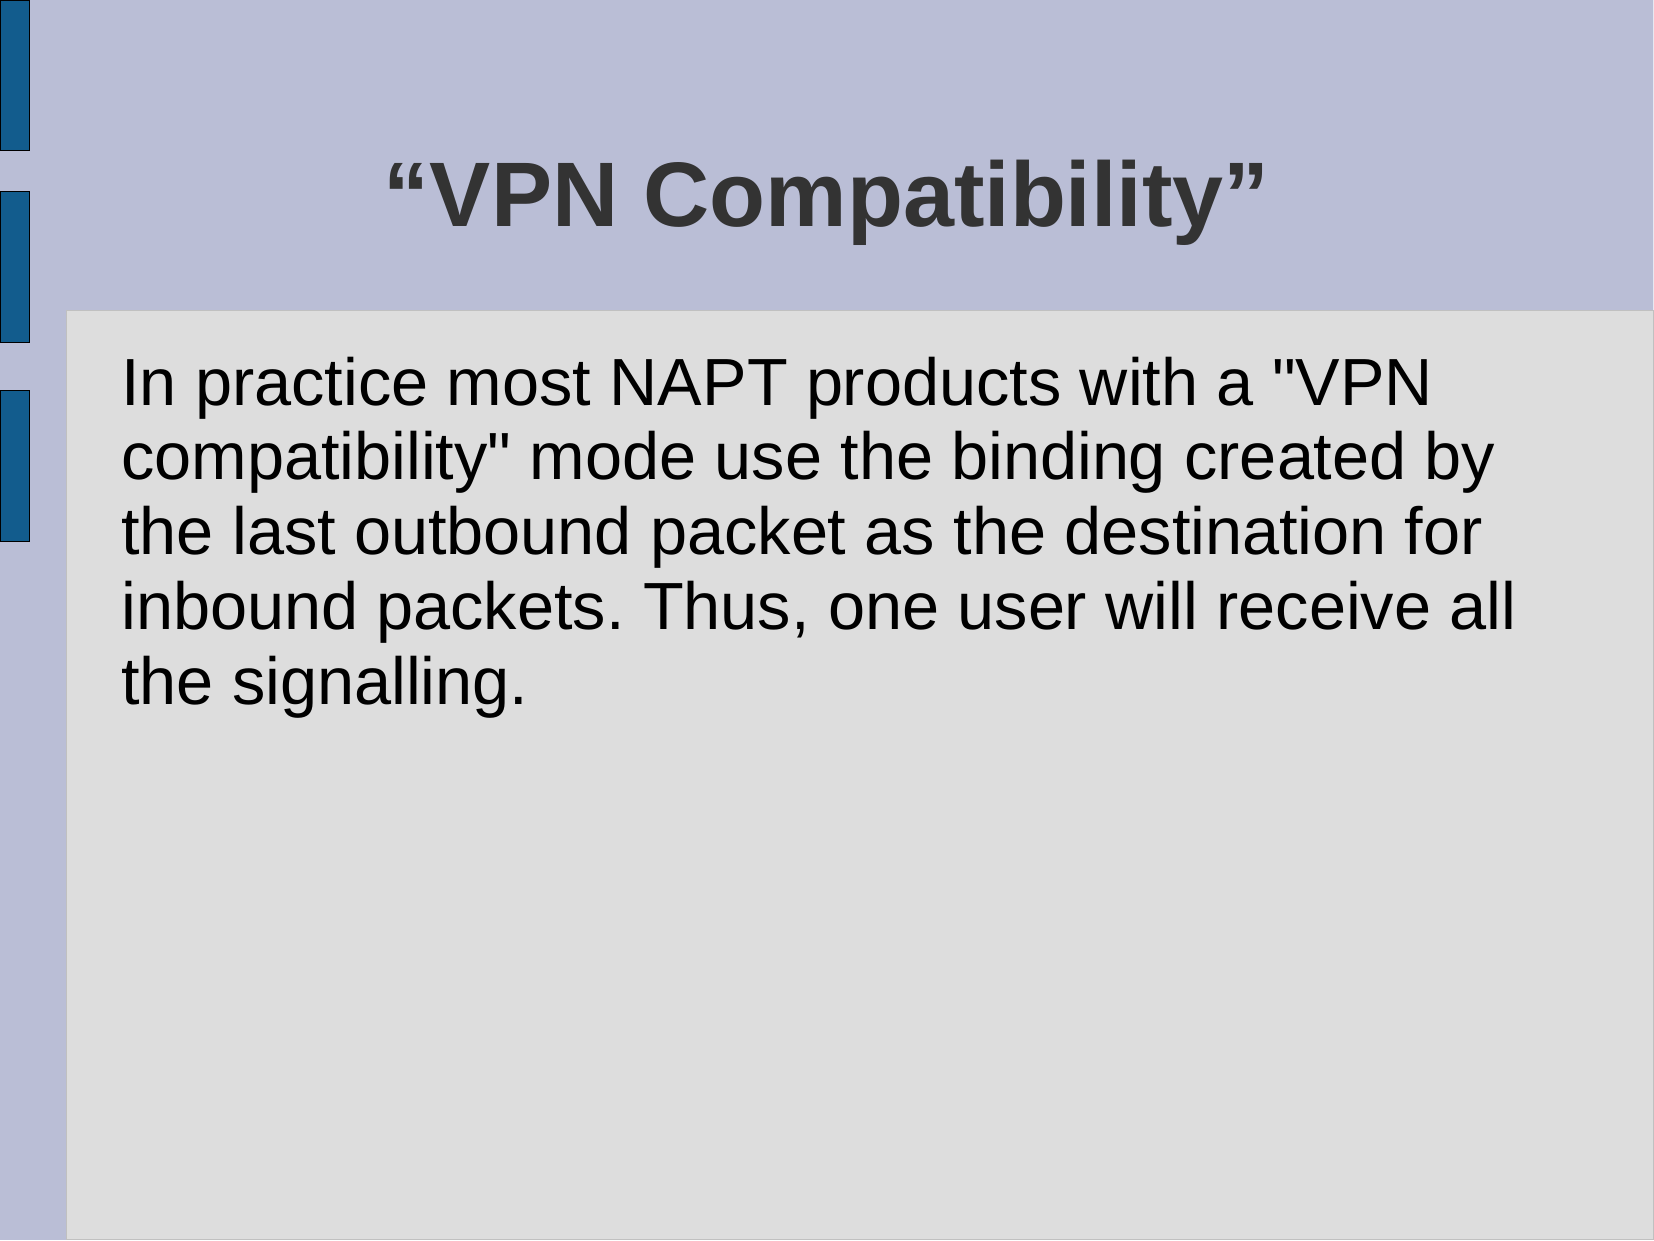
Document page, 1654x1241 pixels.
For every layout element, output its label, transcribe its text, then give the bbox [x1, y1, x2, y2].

title “VPN Compatibility” [121, 91, 1534, 299]
list In practice most NAPT products with a "VPN compatibility" mode use the binding created by the last outbound packet as the destination for inbound packets. Thus, one user will receive all the signalling. [121, 344, 1534, 1127]
